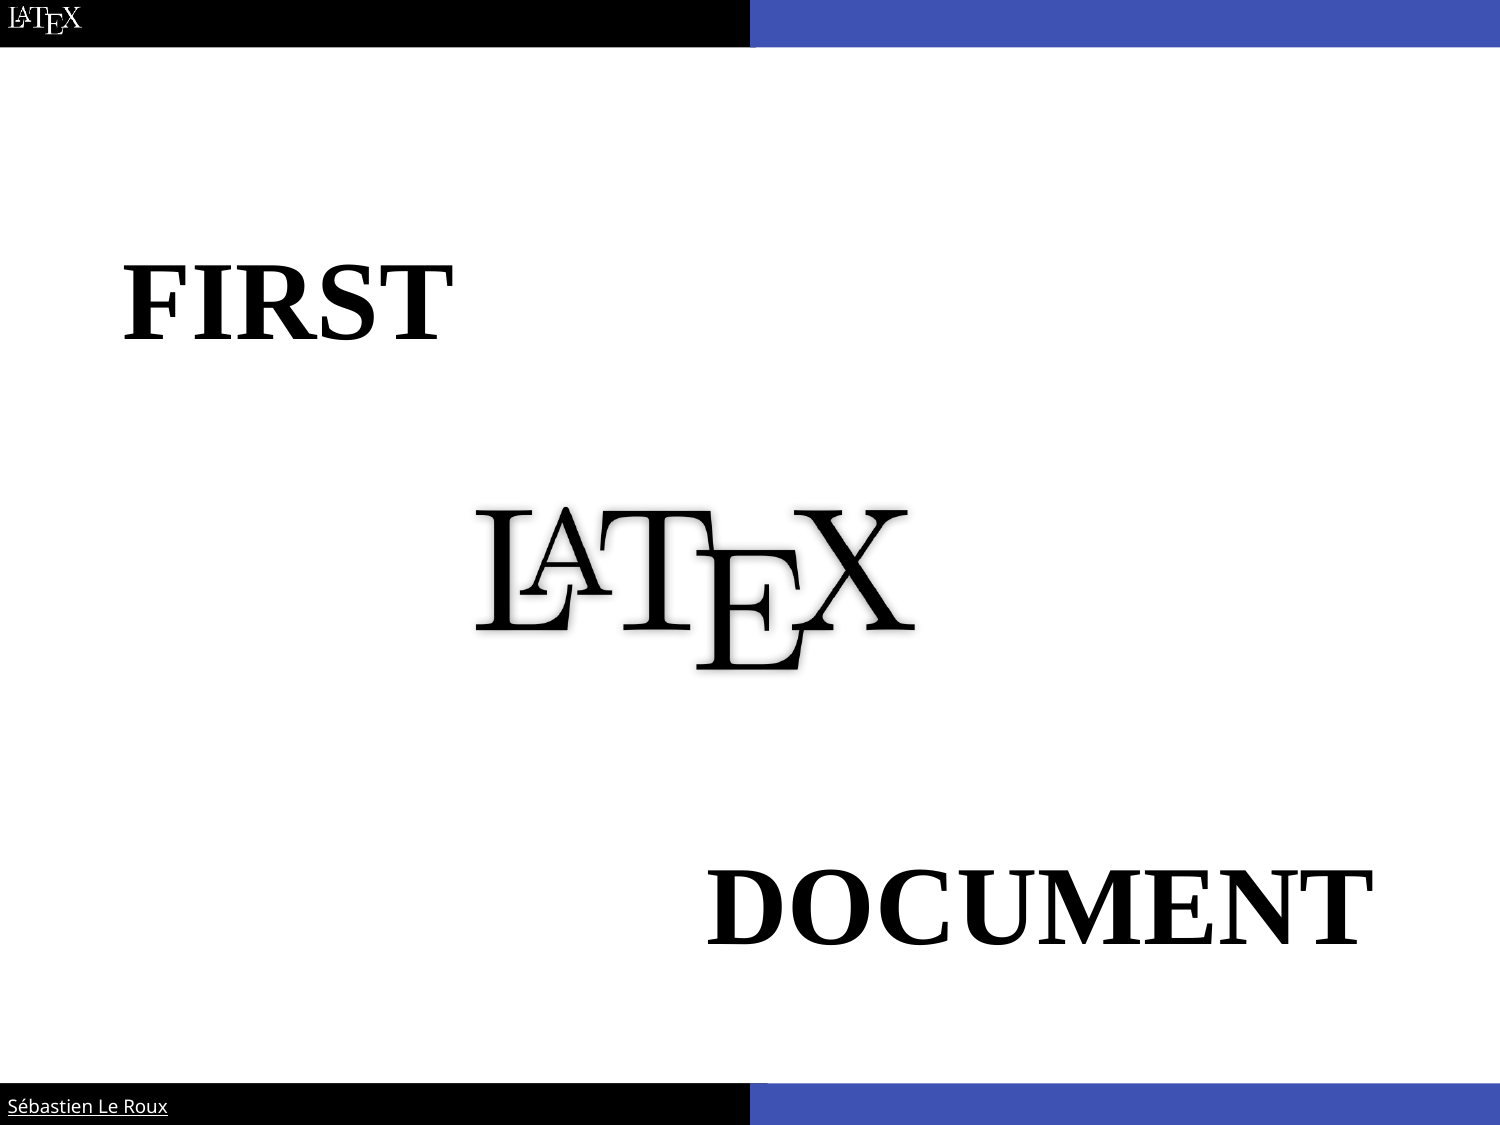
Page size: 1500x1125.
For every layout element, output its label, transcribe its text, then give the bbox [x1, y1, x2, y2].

text_box First [107, 219, 470, 370]
picture [460, 491, 930, 687]
text_box Document [691, 824, 1391, 975]
picture [5, 3, 84, 37]
